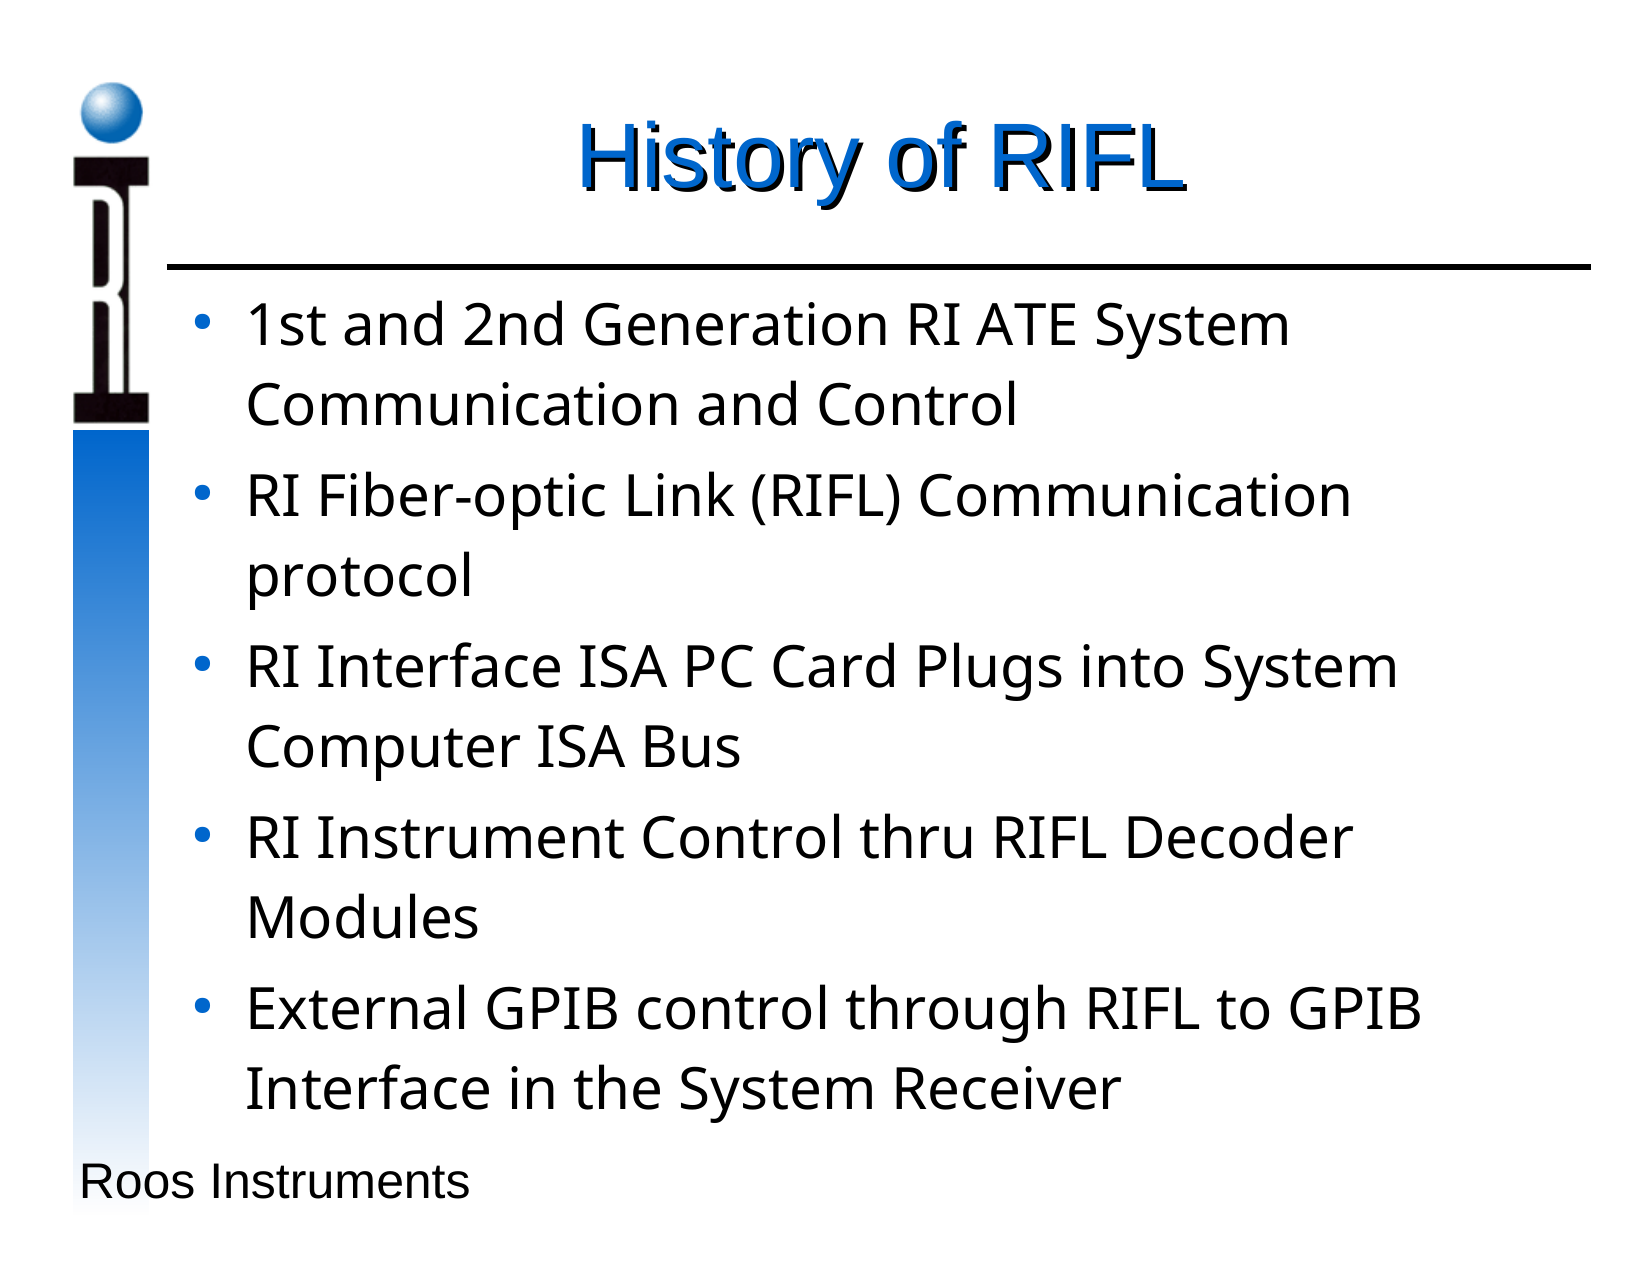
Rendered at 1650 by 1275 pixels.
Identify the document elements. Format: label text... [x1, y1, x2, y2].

title History of RIFL [171, 59, 1591, 253]
list 1st and 2nd Generation RI ATE System Communication and Control RI Fiber-optic Link (RIFL) Communication protocol RI Interface ISA PC Card Plugs into System Computer ISA Bus RI Instrument Control thru RIFL Decoder Modules External GPIB control through RIFL to GPIB Interface in the System Receiver [174, 283, 1591, 1094]
picture [69, 78, 154, 430]
